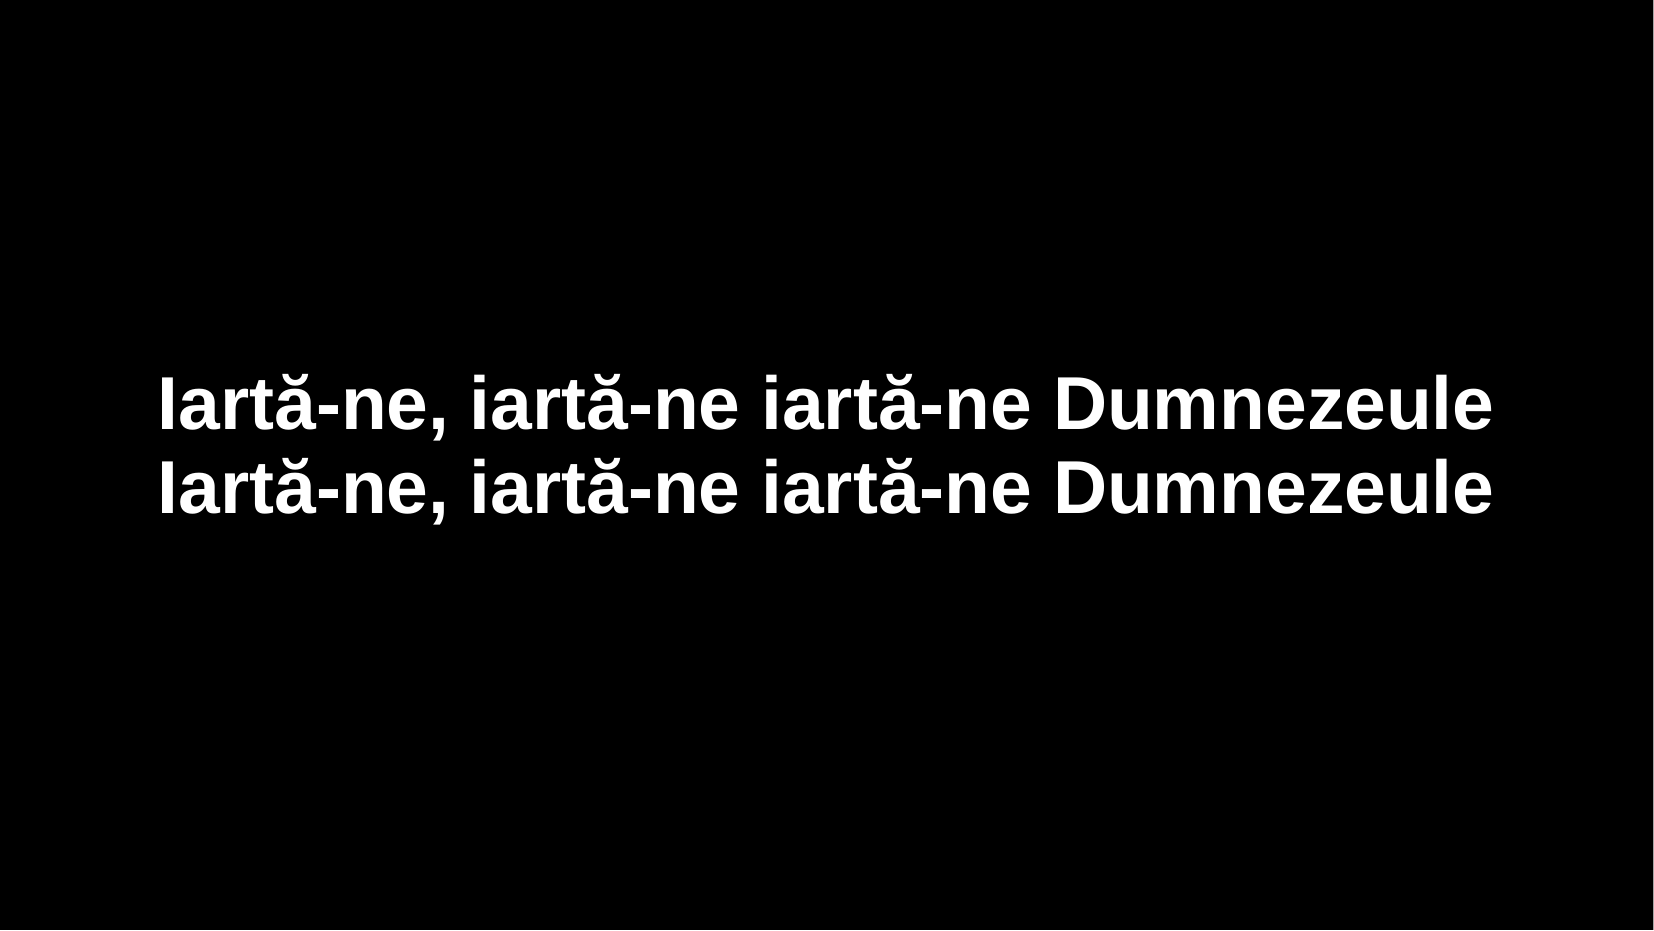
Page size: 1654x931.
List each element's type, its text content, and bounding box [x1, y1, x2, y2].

text_box Iartă-ne, iartă-ne iartă-ne Dumnezeule Iartă-ne, iartă-ne iartă-ne Dumnezeule [82, 109, 1571, 866]
